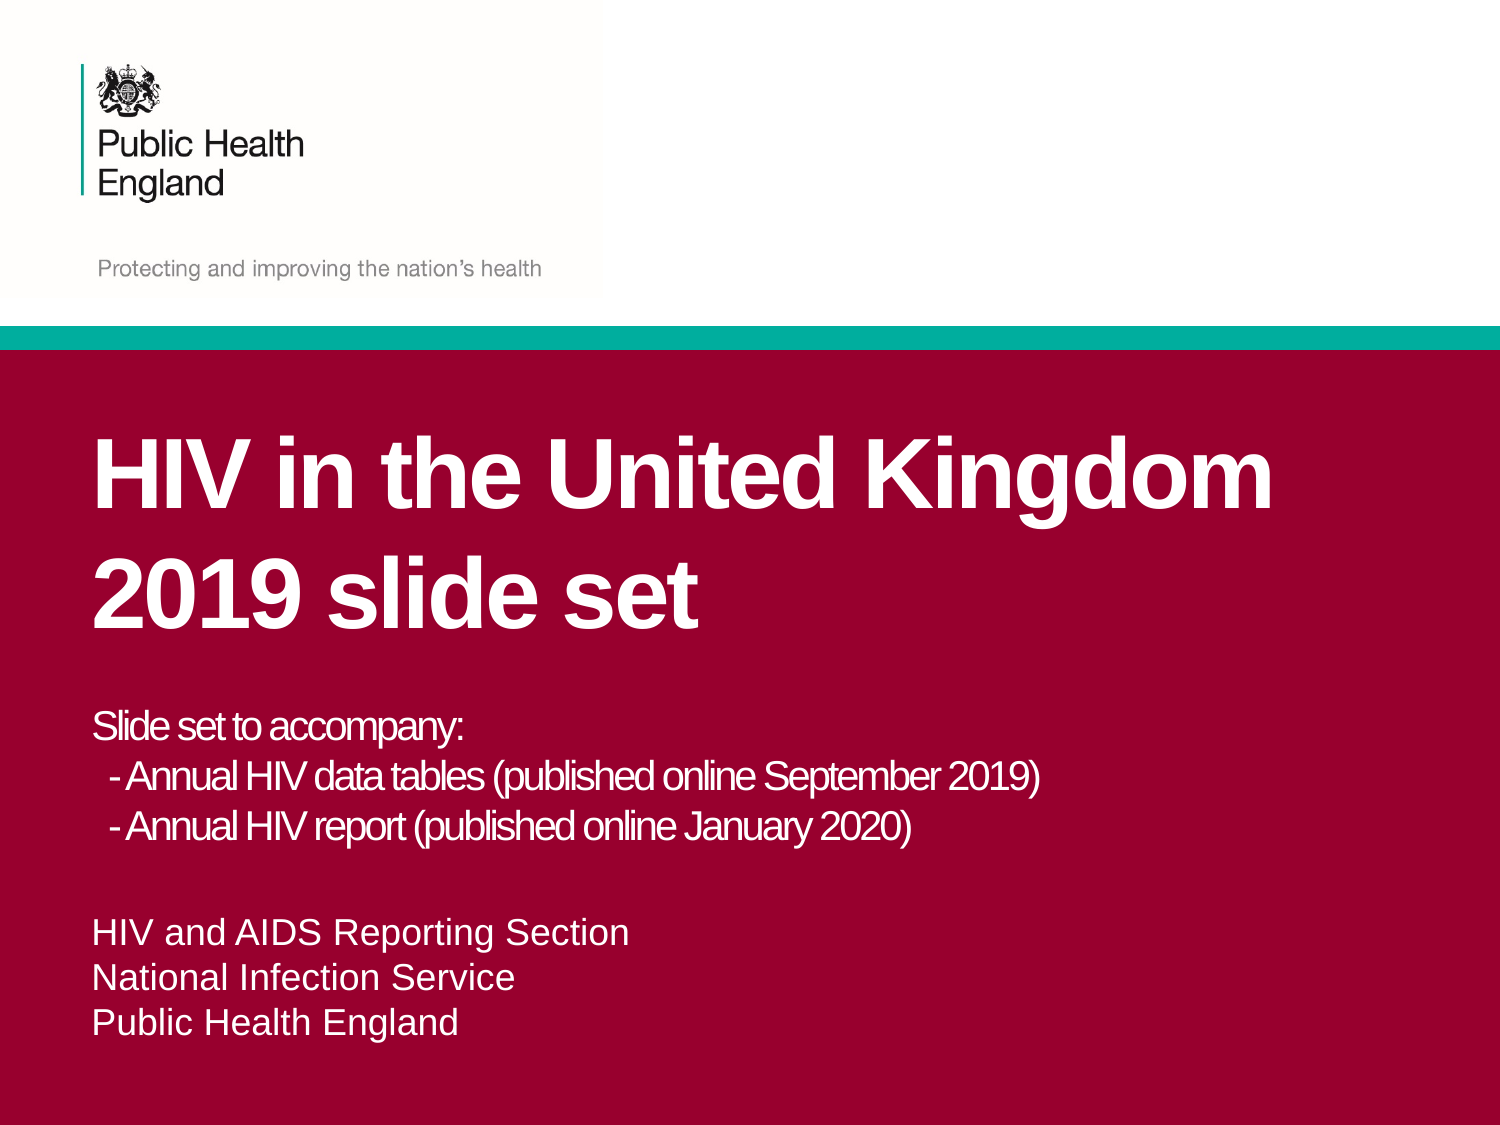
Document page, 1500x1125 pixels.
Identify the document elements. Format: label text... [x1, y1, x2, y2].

subtitle HIV and AIDS Reporting Section National Infection Service Public Health England [91, 881, 1344, 1044]
title HIV in the United Kingdom 2019 slide set a Slide set to accompany: - Annual HIV data tables (published online September 2019) - Annual HIV report (published online January 2020) [91, 408, 1344, 692]
